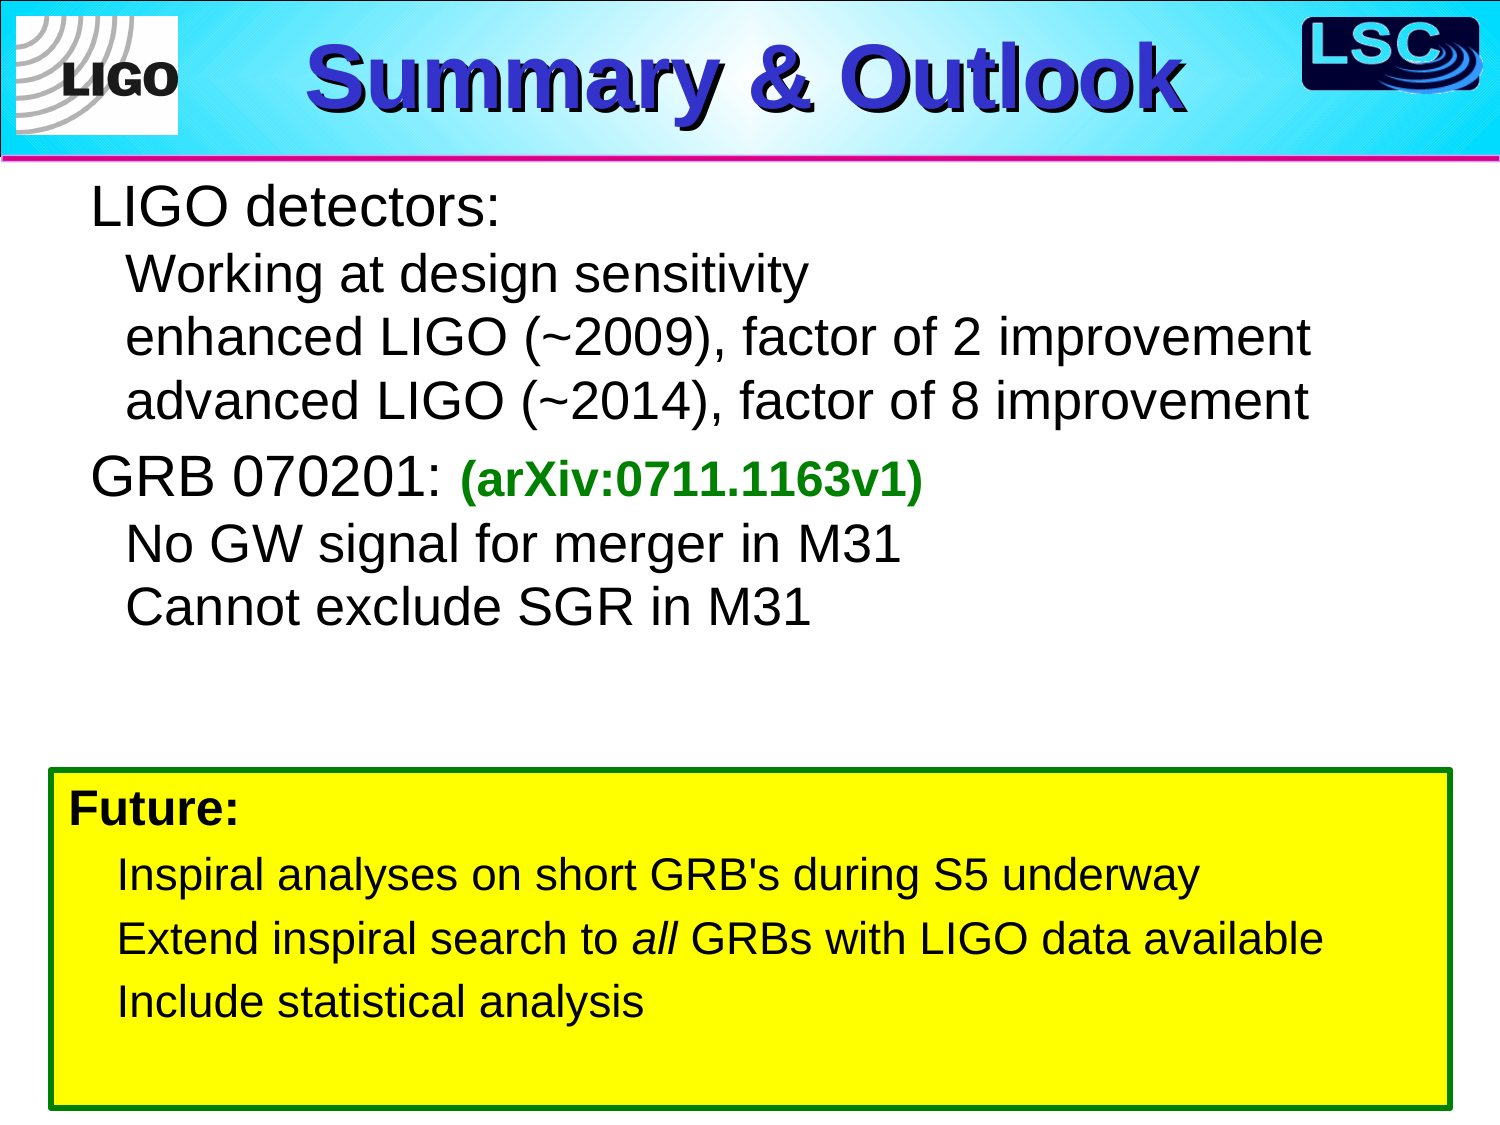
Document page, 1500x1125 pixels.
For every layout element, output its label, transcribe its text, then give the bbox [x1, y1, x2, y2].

picture [1302, 17, 1483, 94]
text_box Future: Inspiral analyses on short GRB's during S5 underway Extend inspiral search to all GRBs with LIGO data available Include statistical analysis [50, 770, 1451, 1108]
list LIGO detectors: Working at design sensitivity enhanced LIGO (~2009), factor of 2 improvement advanced LIGO (~2014), factor of 8 improvement GRB 070201: (arXiv:0711.1163v1) No GW signal for merger in M31 Cannot exclude SGR in M31 [39, 165, 1390, 768]
title Summary & Outlook [226, 0, 1264, 154]
